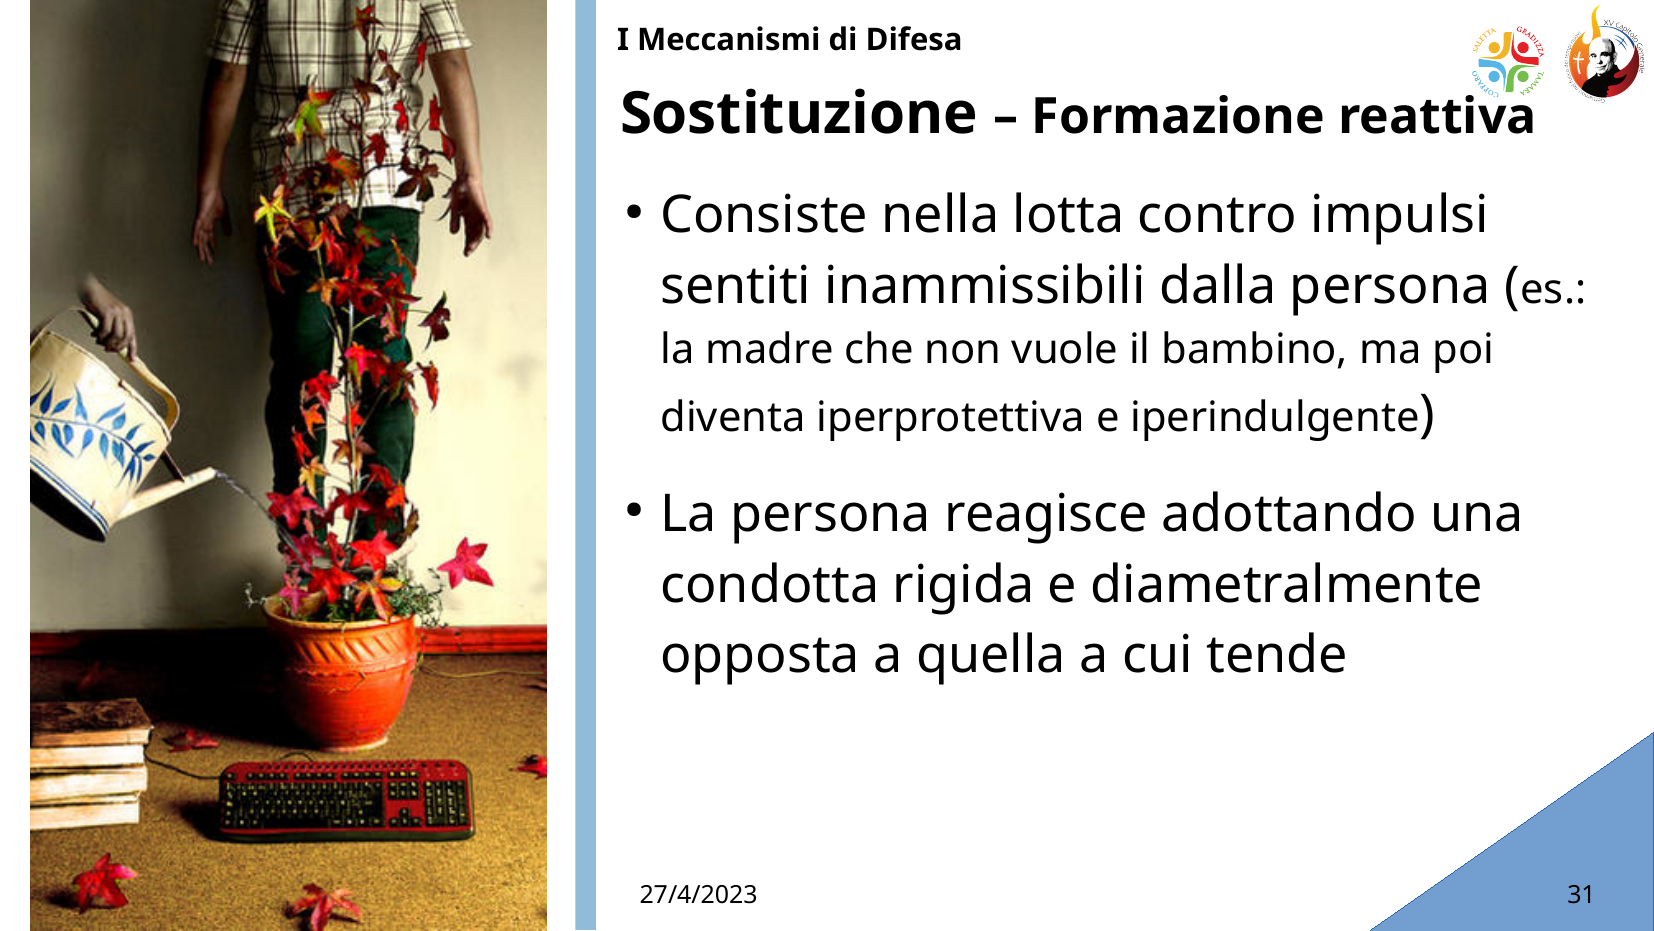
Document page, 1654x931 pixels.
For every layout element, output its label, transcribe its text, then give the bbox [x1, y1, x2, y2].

text_box I Meccanismi di Difesa [602, 9, 1335, 63]
picture [30, 0, 547, 931]
picture [1563, 4, 1646, 103]
title Sostituzione – Formazione reattiva [620, 70, 1617, 142]
subtitle Consiste nella lotta contro impulsi sentiti inammissibili dalla persona (es.: la madre che non vuole il bambino, ma poi diventa iperprotettiva e iperindulgente) La persona reagisce adottando una condotta rigida e diametralmente opposta a quella a cui tende [624, 177, 1602, 873]
